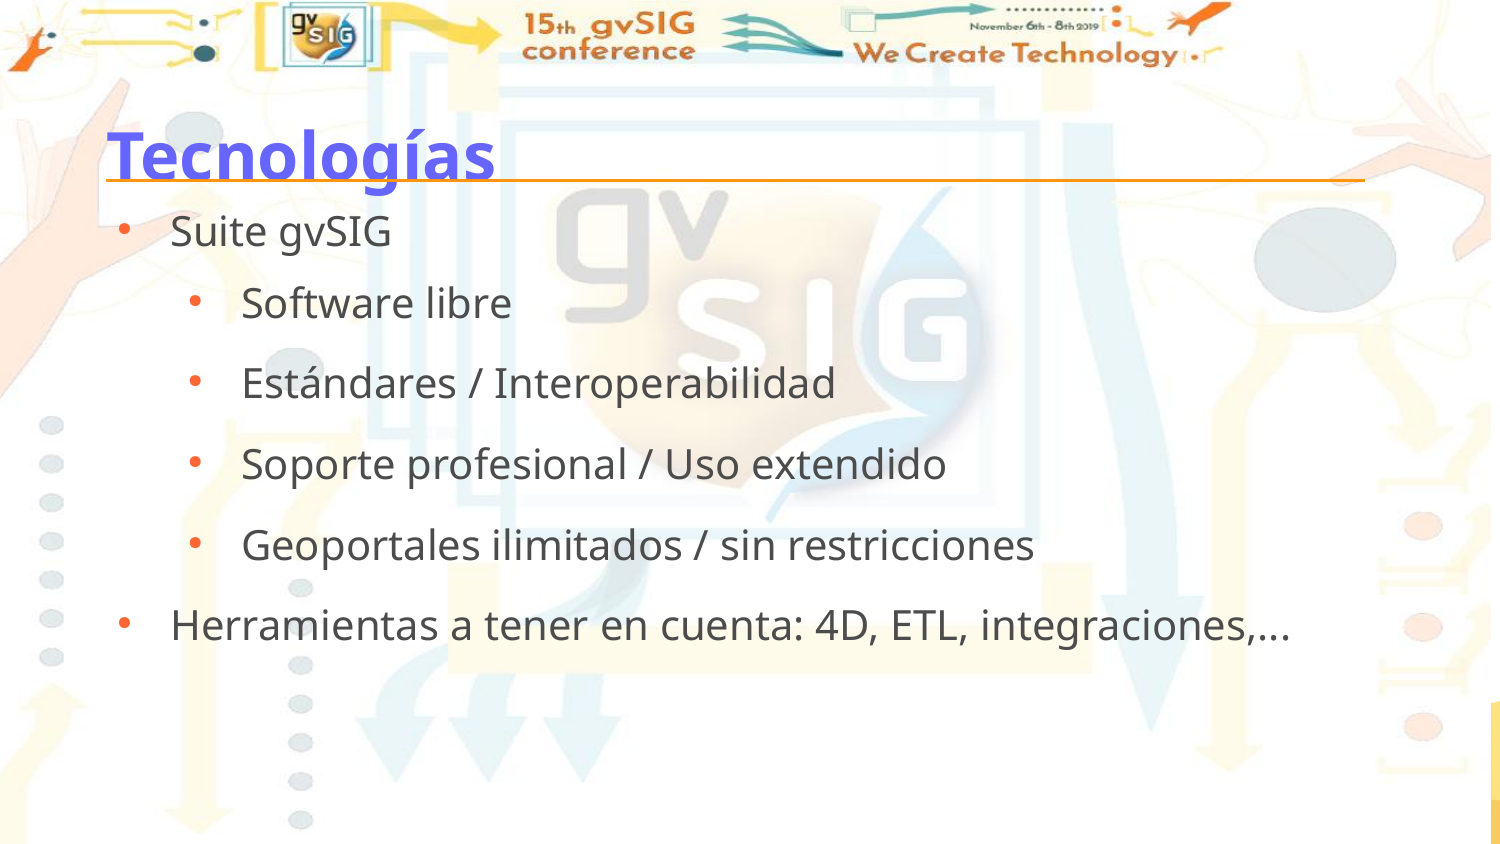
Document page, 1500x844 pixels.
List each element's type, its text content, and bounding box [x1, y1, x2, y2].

list Suite gvSIG Software libre Estándares / Interoperabilidad Soporte profesional / Uso extendido Geoportales ilimitados / sin restricciones Herramientas a tener en cuenta: 4D, ETL, integraciones,... [99, 129, 1359, 770]
title Tecnologías [106, 115, 1457, 193]
picture [0, 0, 1500, 844]
